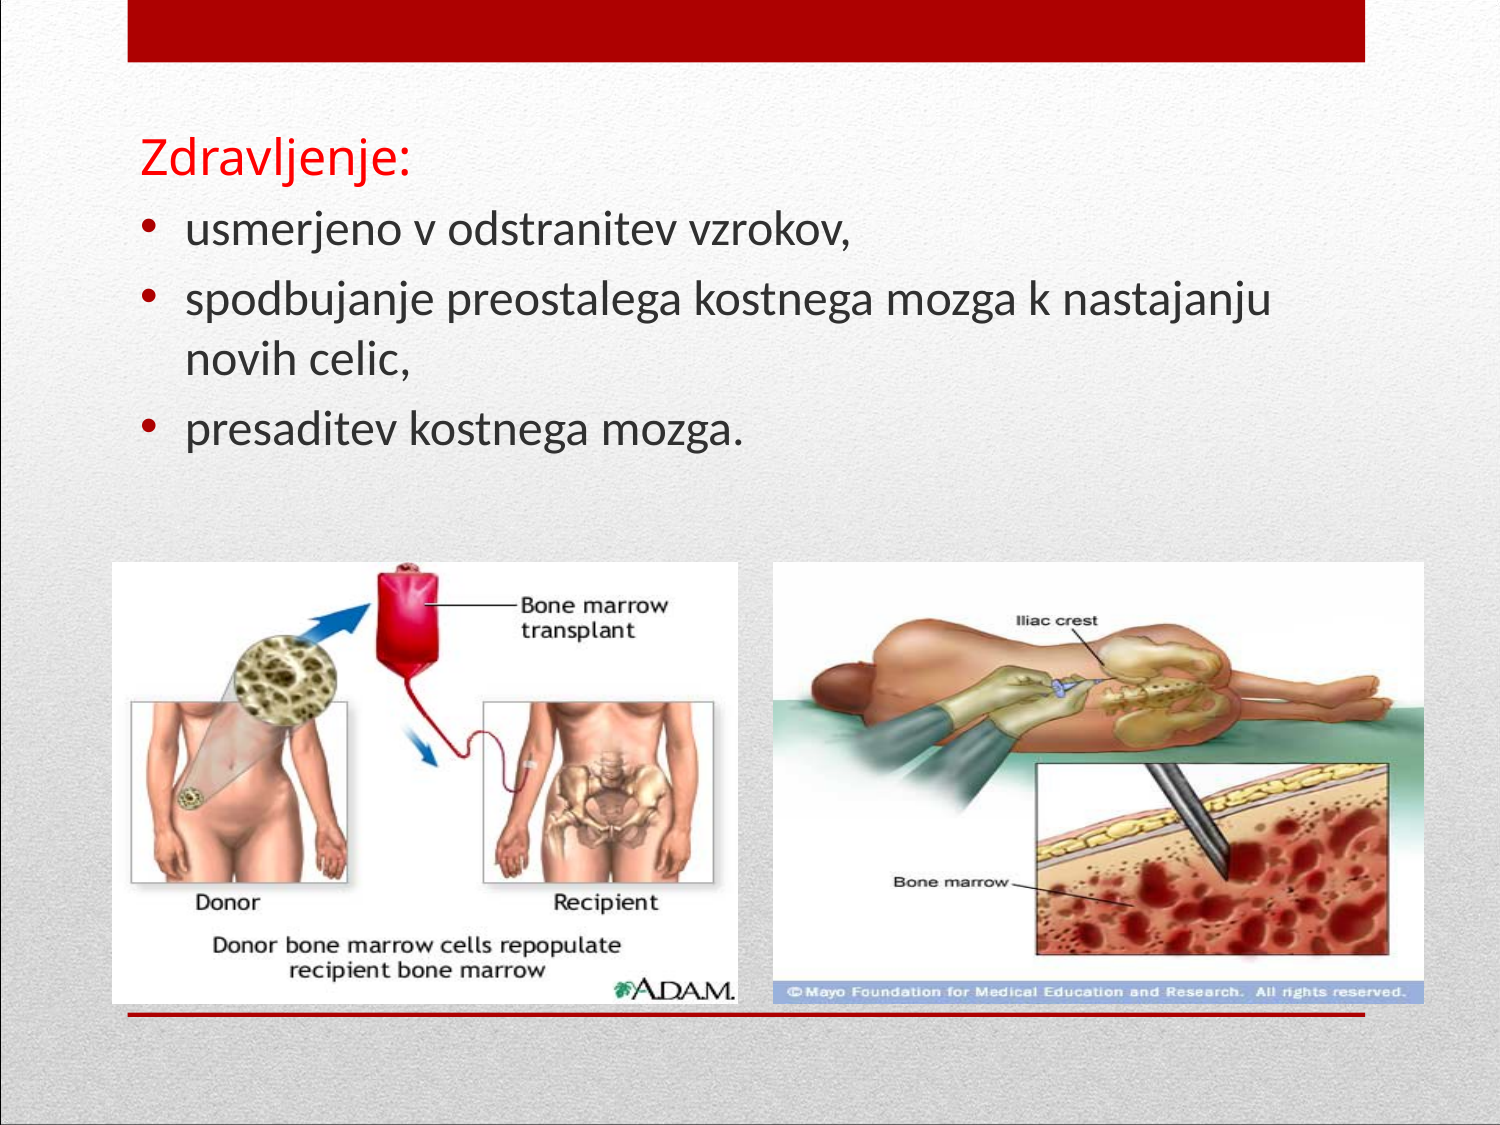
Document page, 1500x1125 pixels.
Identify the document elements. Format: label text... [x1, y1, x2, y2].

picture [0, 0, 1500, 1125]
list Zdravljenje: usmerjeno v odstranitev vzrokov, spodbujanje preostalega kostnega mozga k nastajanju novih celic, presaditev kostnega mozga. [125, 112, 1363, 468]
